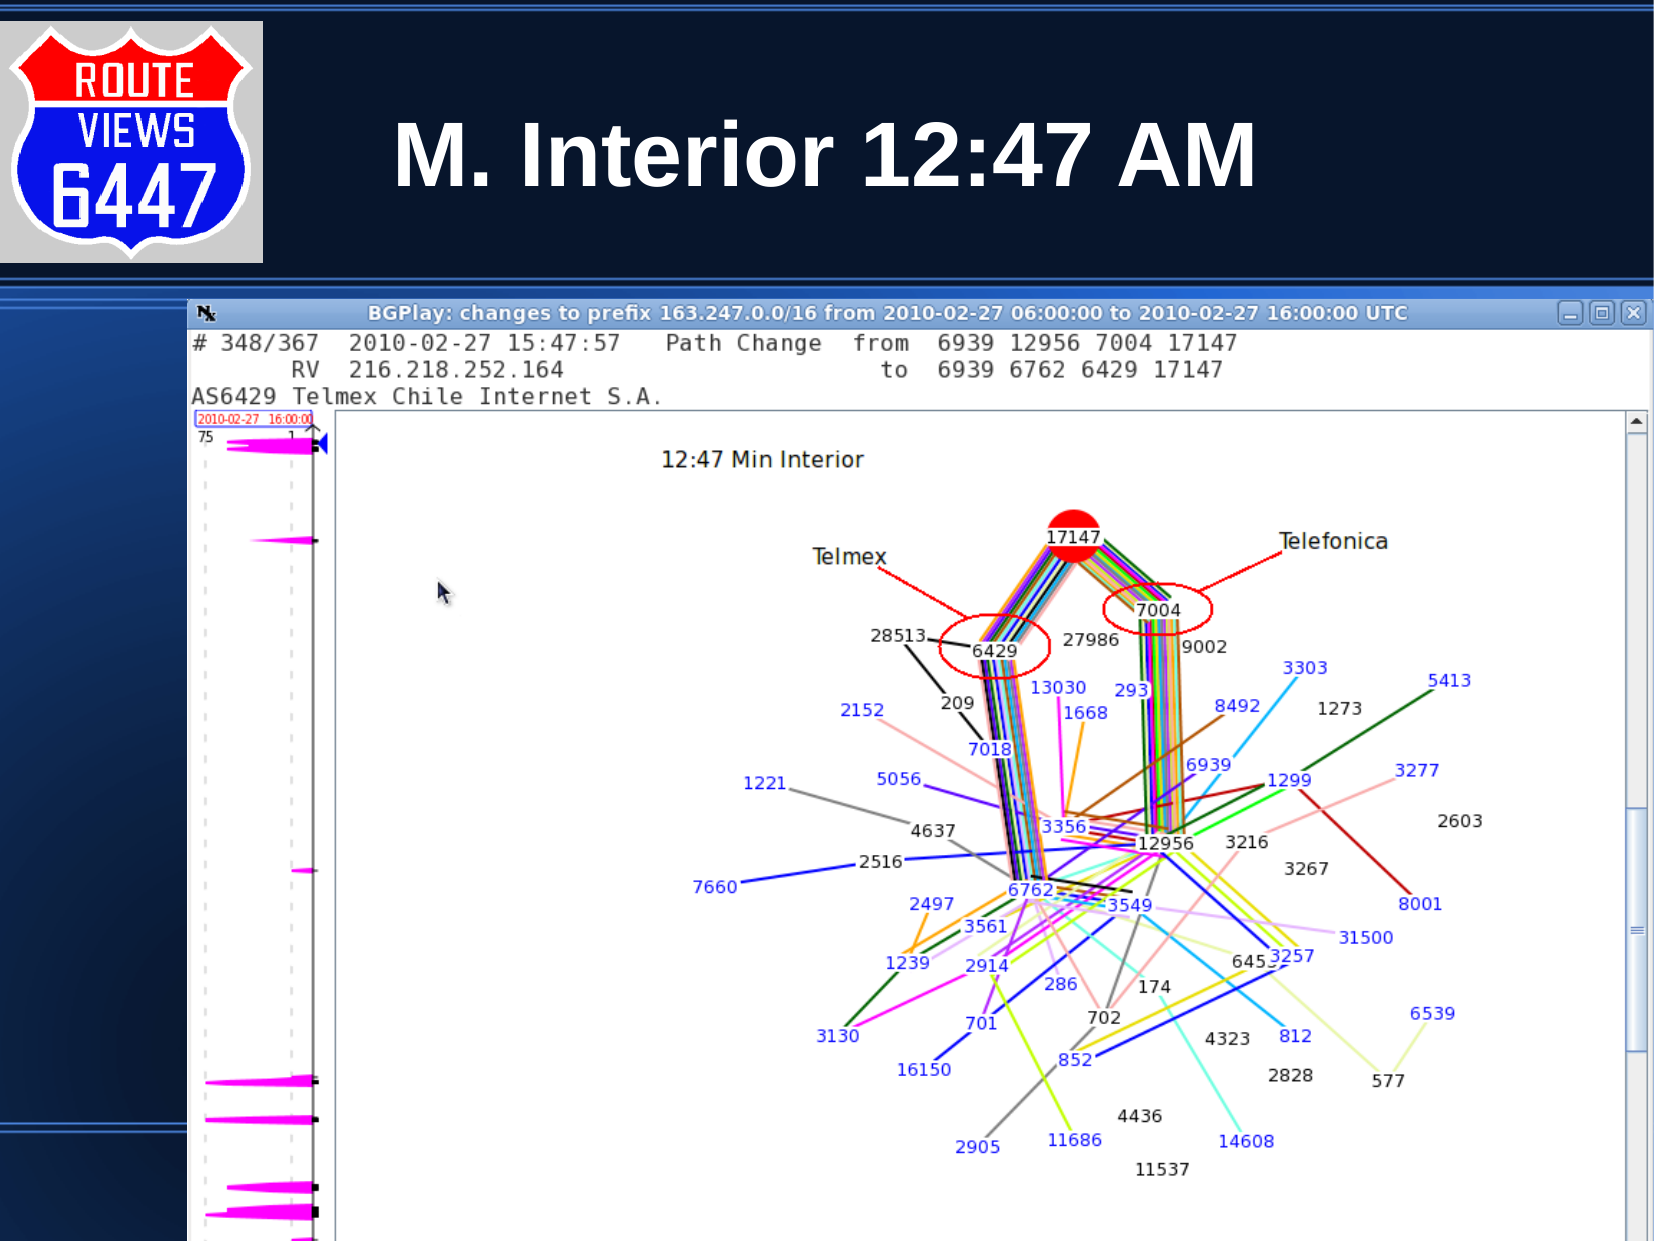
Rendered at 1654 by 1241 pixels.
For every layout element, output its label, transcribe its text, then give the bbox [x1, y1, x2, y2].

list Interior [178, 364, 187, 1147]
title M. Interior 12:47 AM [263, 49, 1571, 257]
picture [0, 0, 1654, 1241]
